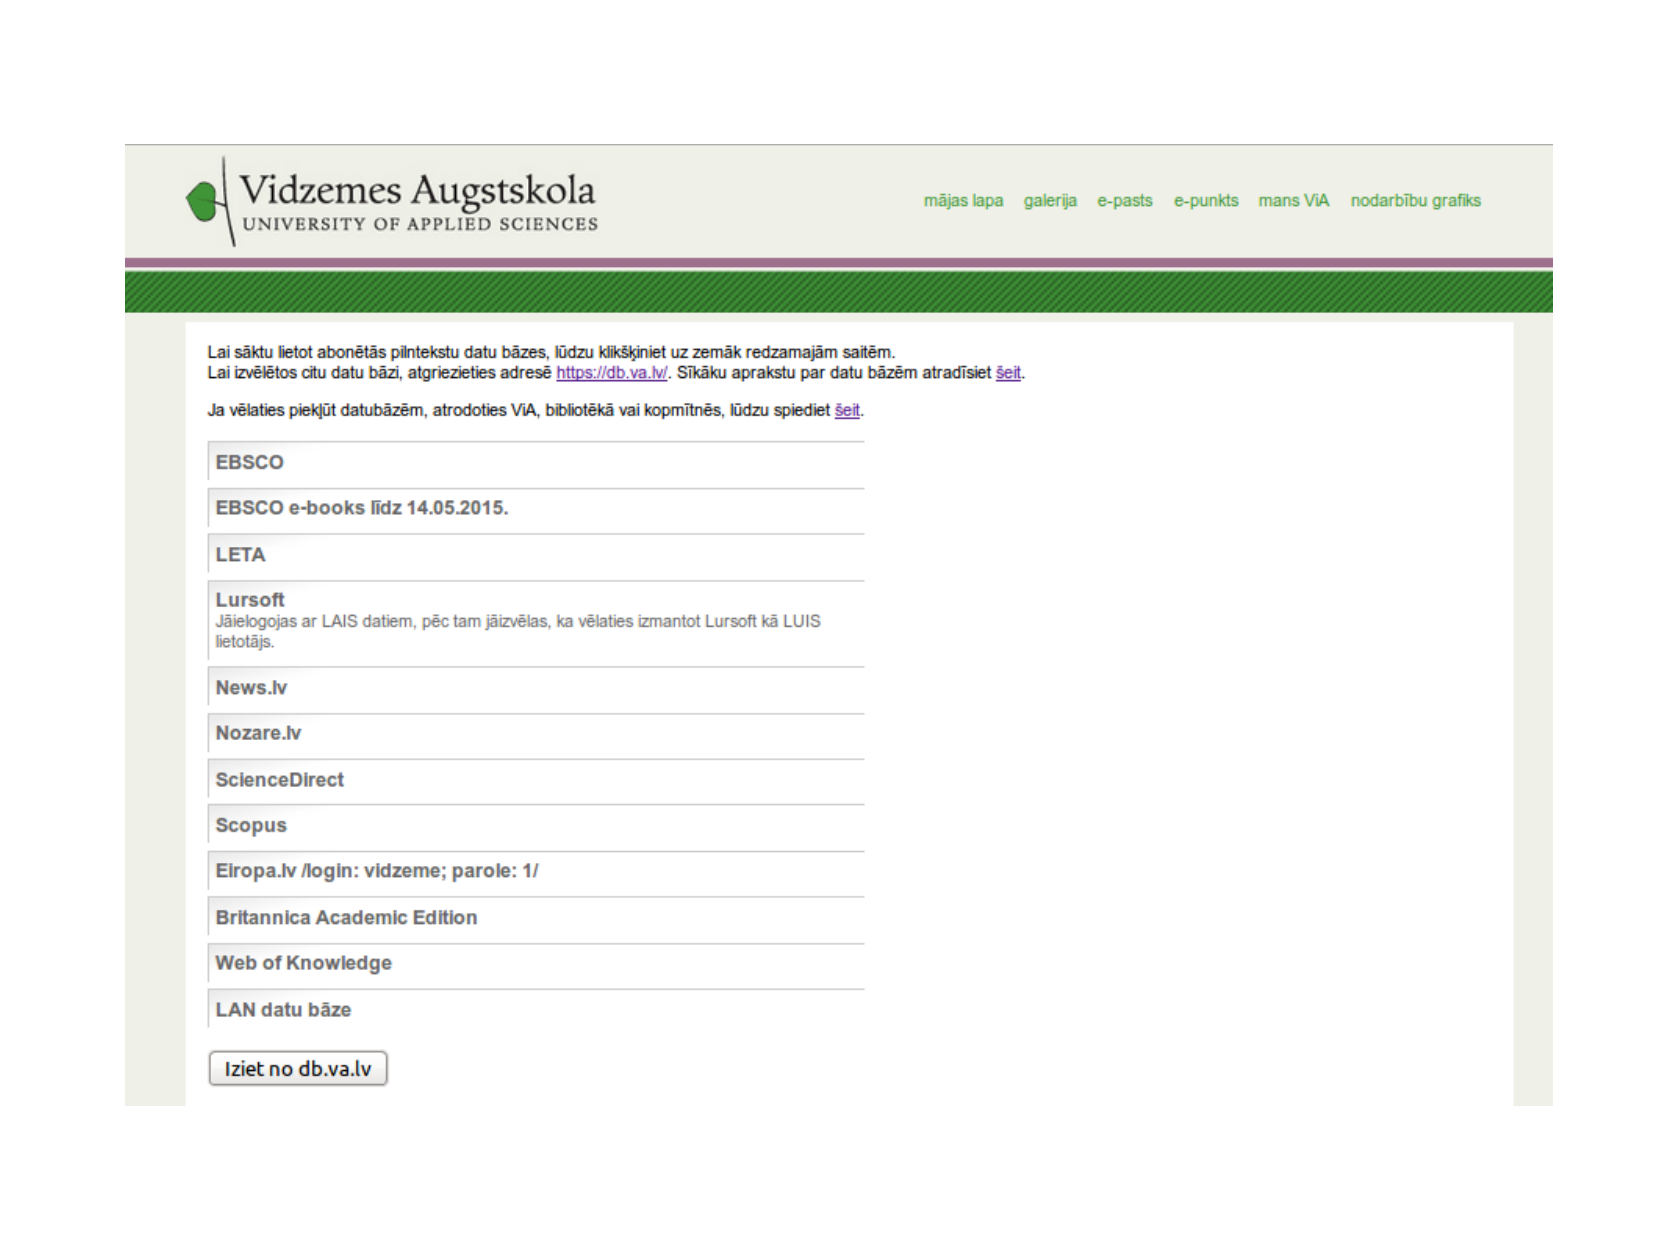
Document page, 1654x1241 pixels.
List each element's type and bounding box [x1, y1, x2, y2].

picture [125, 144, 1553, 1106]
